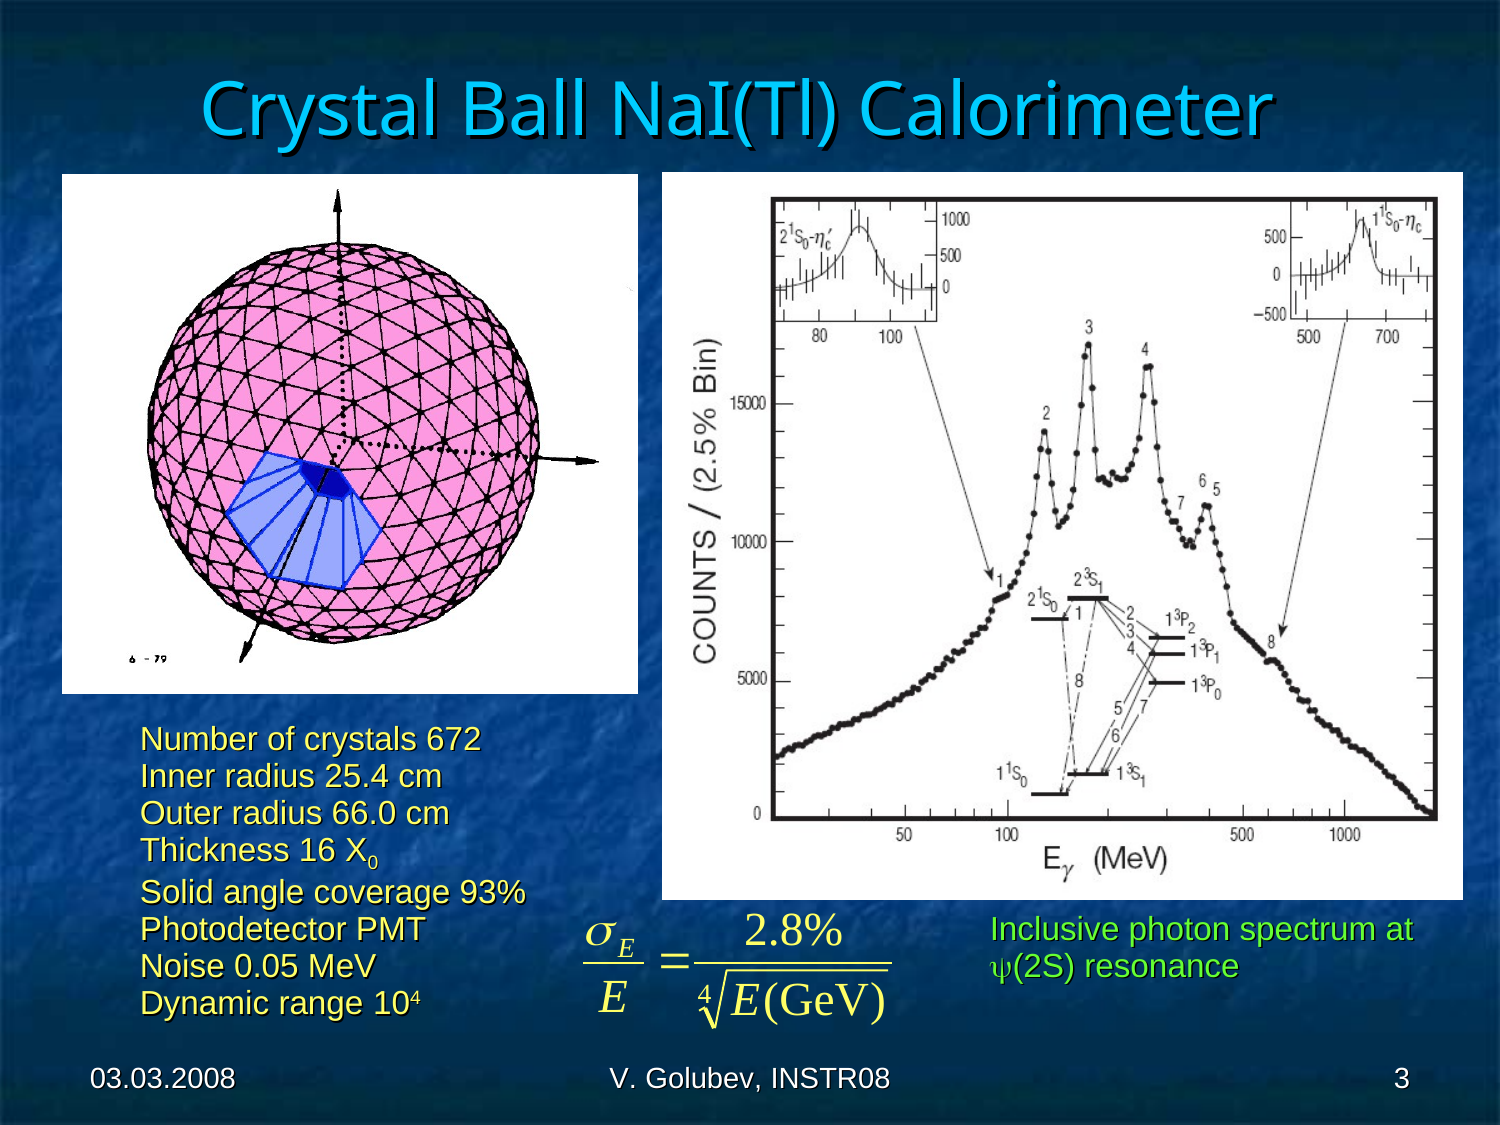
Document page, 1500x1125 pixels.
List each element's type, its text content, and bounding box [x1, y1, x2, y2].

picture [784, 1074, 789, 1083]
picture [843, 1071, 852, 1078]
picture [713, 1075, 718, 1086]
title Crystal Ball NaI(Tl) Calorimeter [62, 37, 1413, 176]
picture [135, 1071, 142, 1086]
chart [575, 900, 901, 1039]
picture [225, 1079, 231, 1086]
picture [208, 1071, 215, 1086]
picture [95, 1071, 101, 1086]
picture [0, 0, 1500, 1125]
picture [863, 1071, 870, 1086]
text_box Inclusive photon spectrum at (2S) resonance [975, 902, 1438, 993]
text_box Number of crystals 672 Inner radius 25.4 cm Outer radius 66.0 cm Thickness 16 X0 Solid angle coverage 93% Photodetector PMT Noise 0.05 MeV Dynamic range 104 [125, 712, 563, 1030]
picture [673, 1075, 680, 1086]
picture [192, 1071, 199, 1086]
